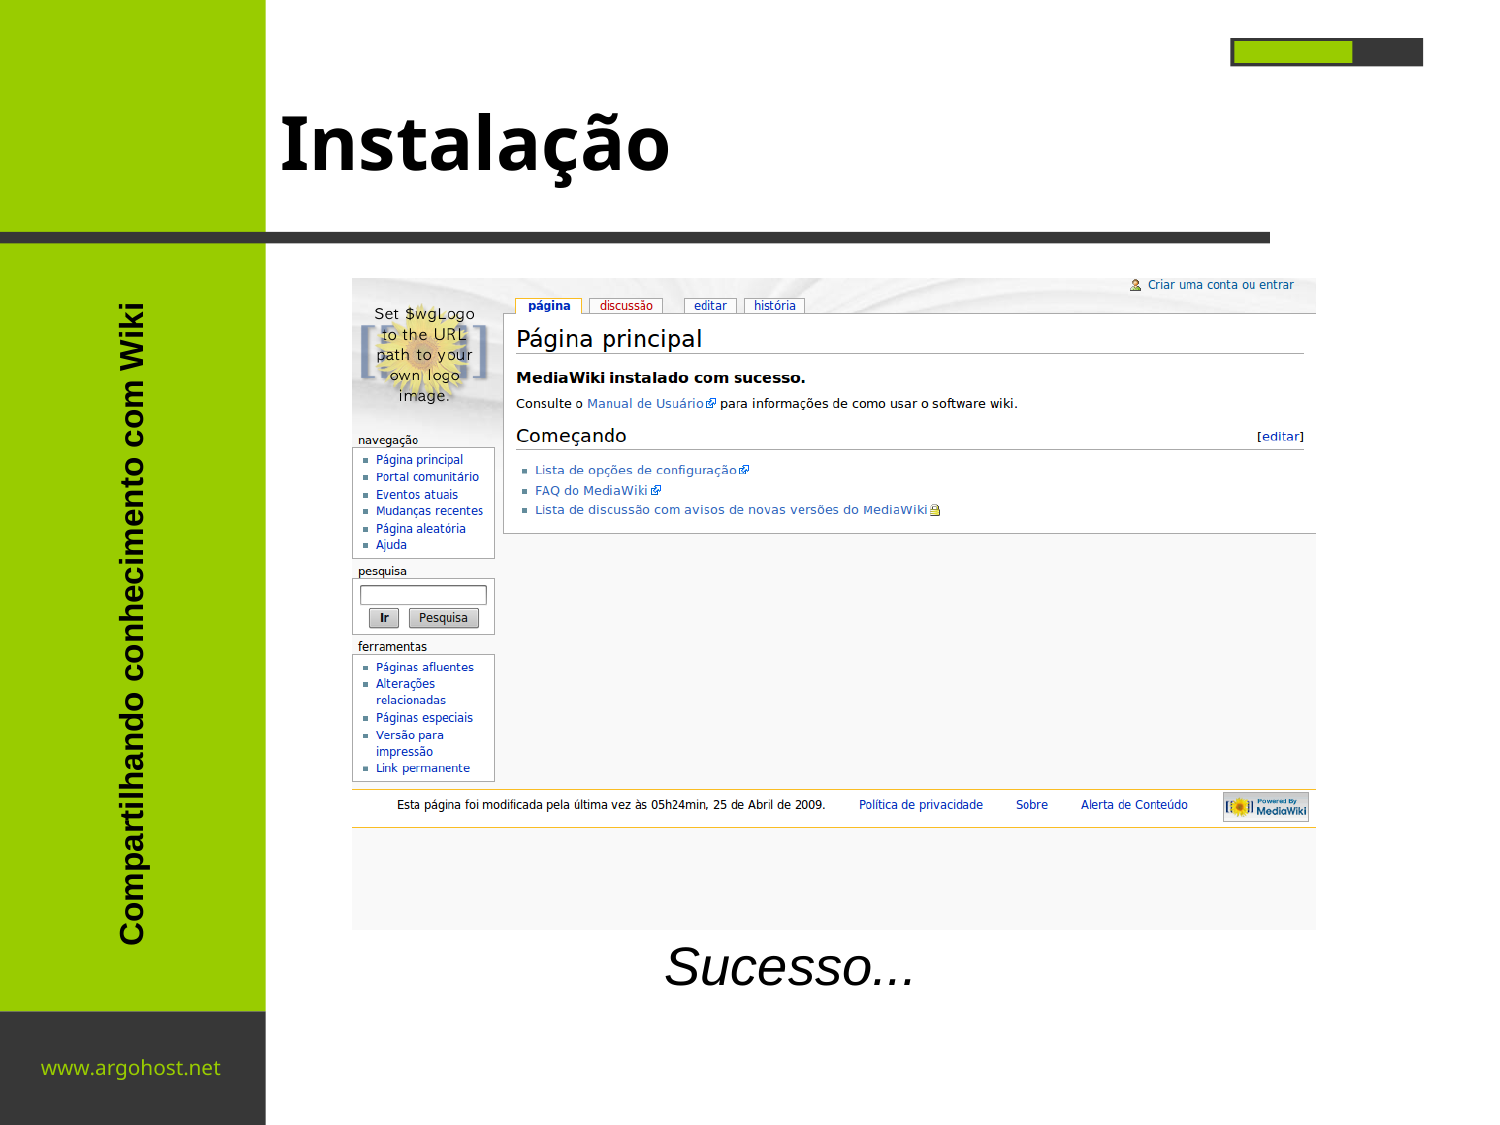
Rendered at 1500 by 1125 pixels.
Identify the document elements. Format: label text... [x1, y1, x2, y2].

text_box [0, 0, 1270, 1125]
text_box Instalação [265, 88, 1353, 194]
picture [352, 278, 1316, 930]
text_box Sucesso... [649, 930, 1123, 1004]
text_box www.argohost.net [26, 1046, 236, 1088]
text_box Compartilhando conhecimento com Wiki [100, 278, 160, 970]
text_box [1230, 38, 1424, 67]
